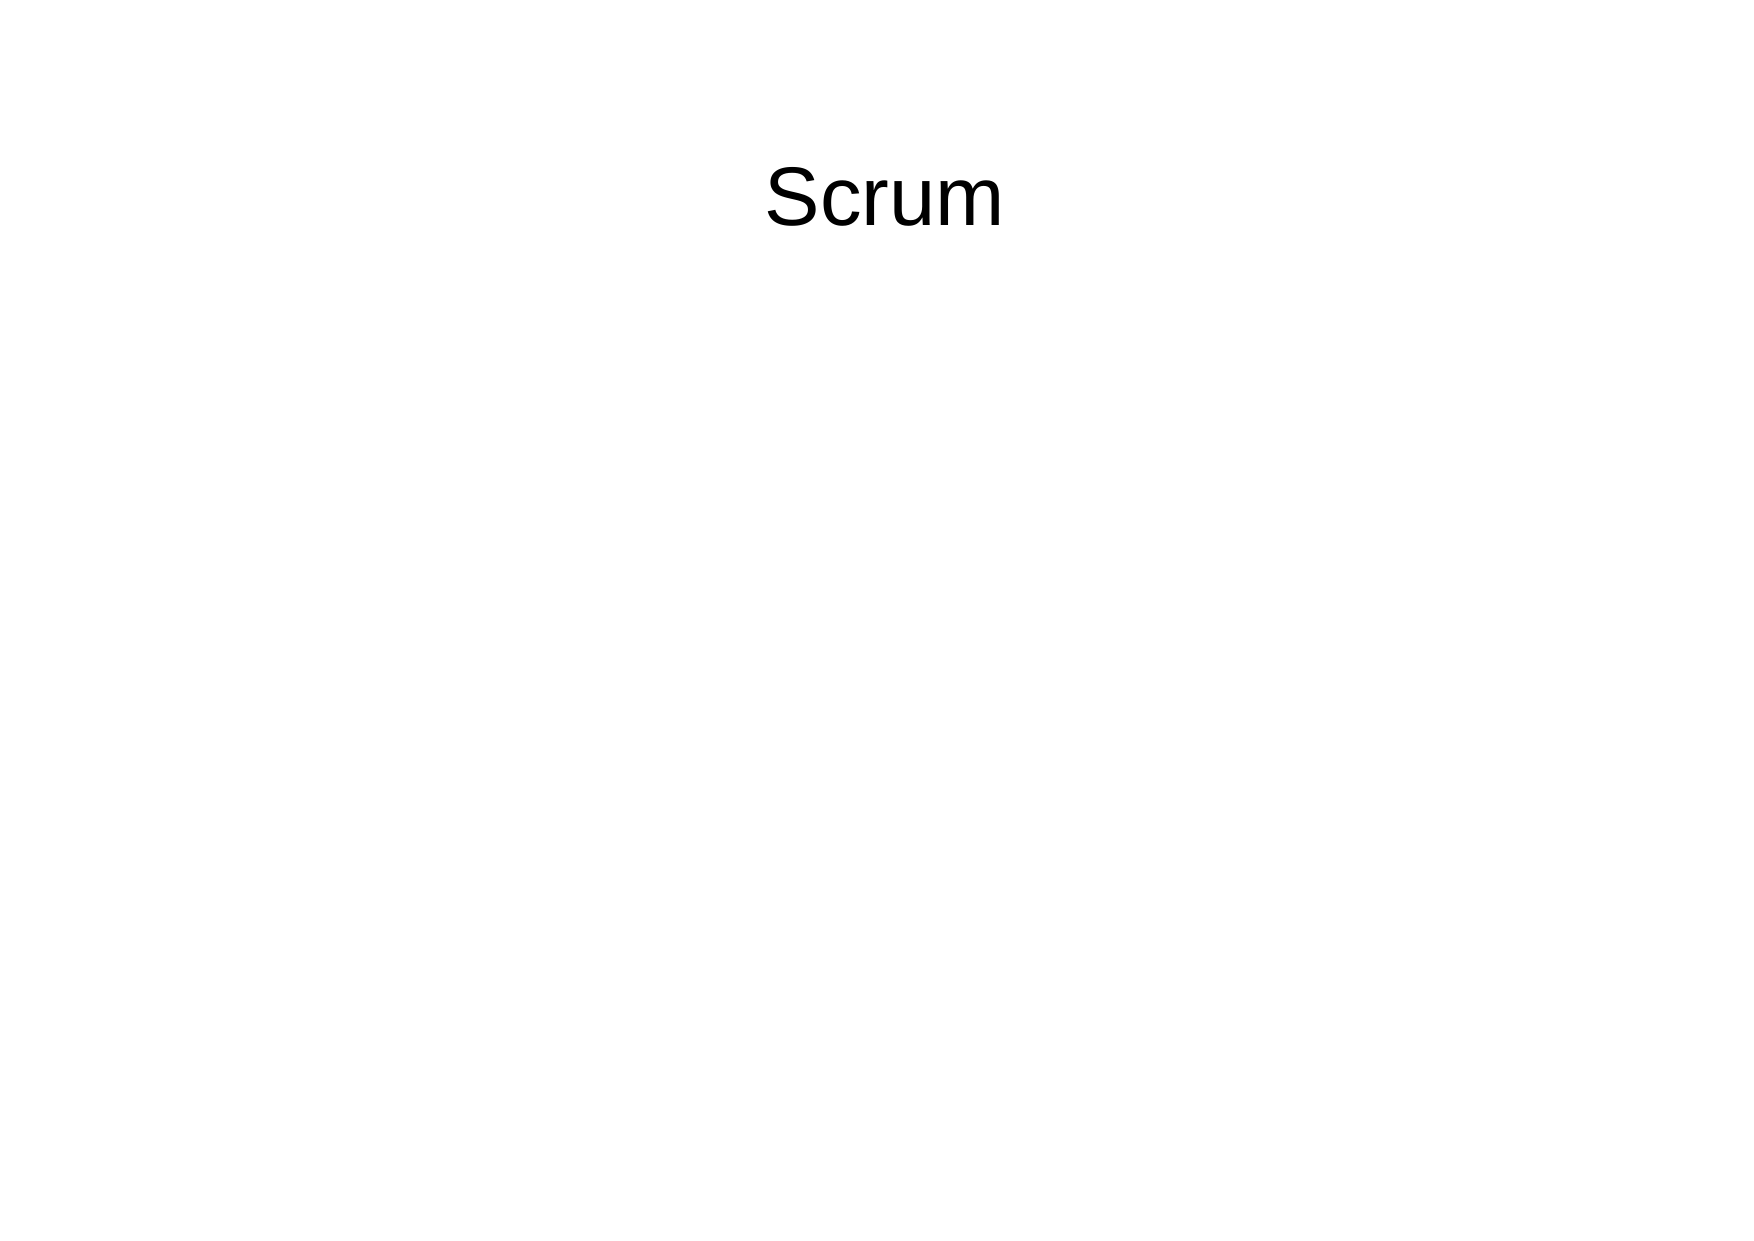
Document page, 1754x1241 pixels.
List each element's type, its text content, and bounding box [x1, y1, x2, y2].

title Scrum [155, 103, 1615, 291]
